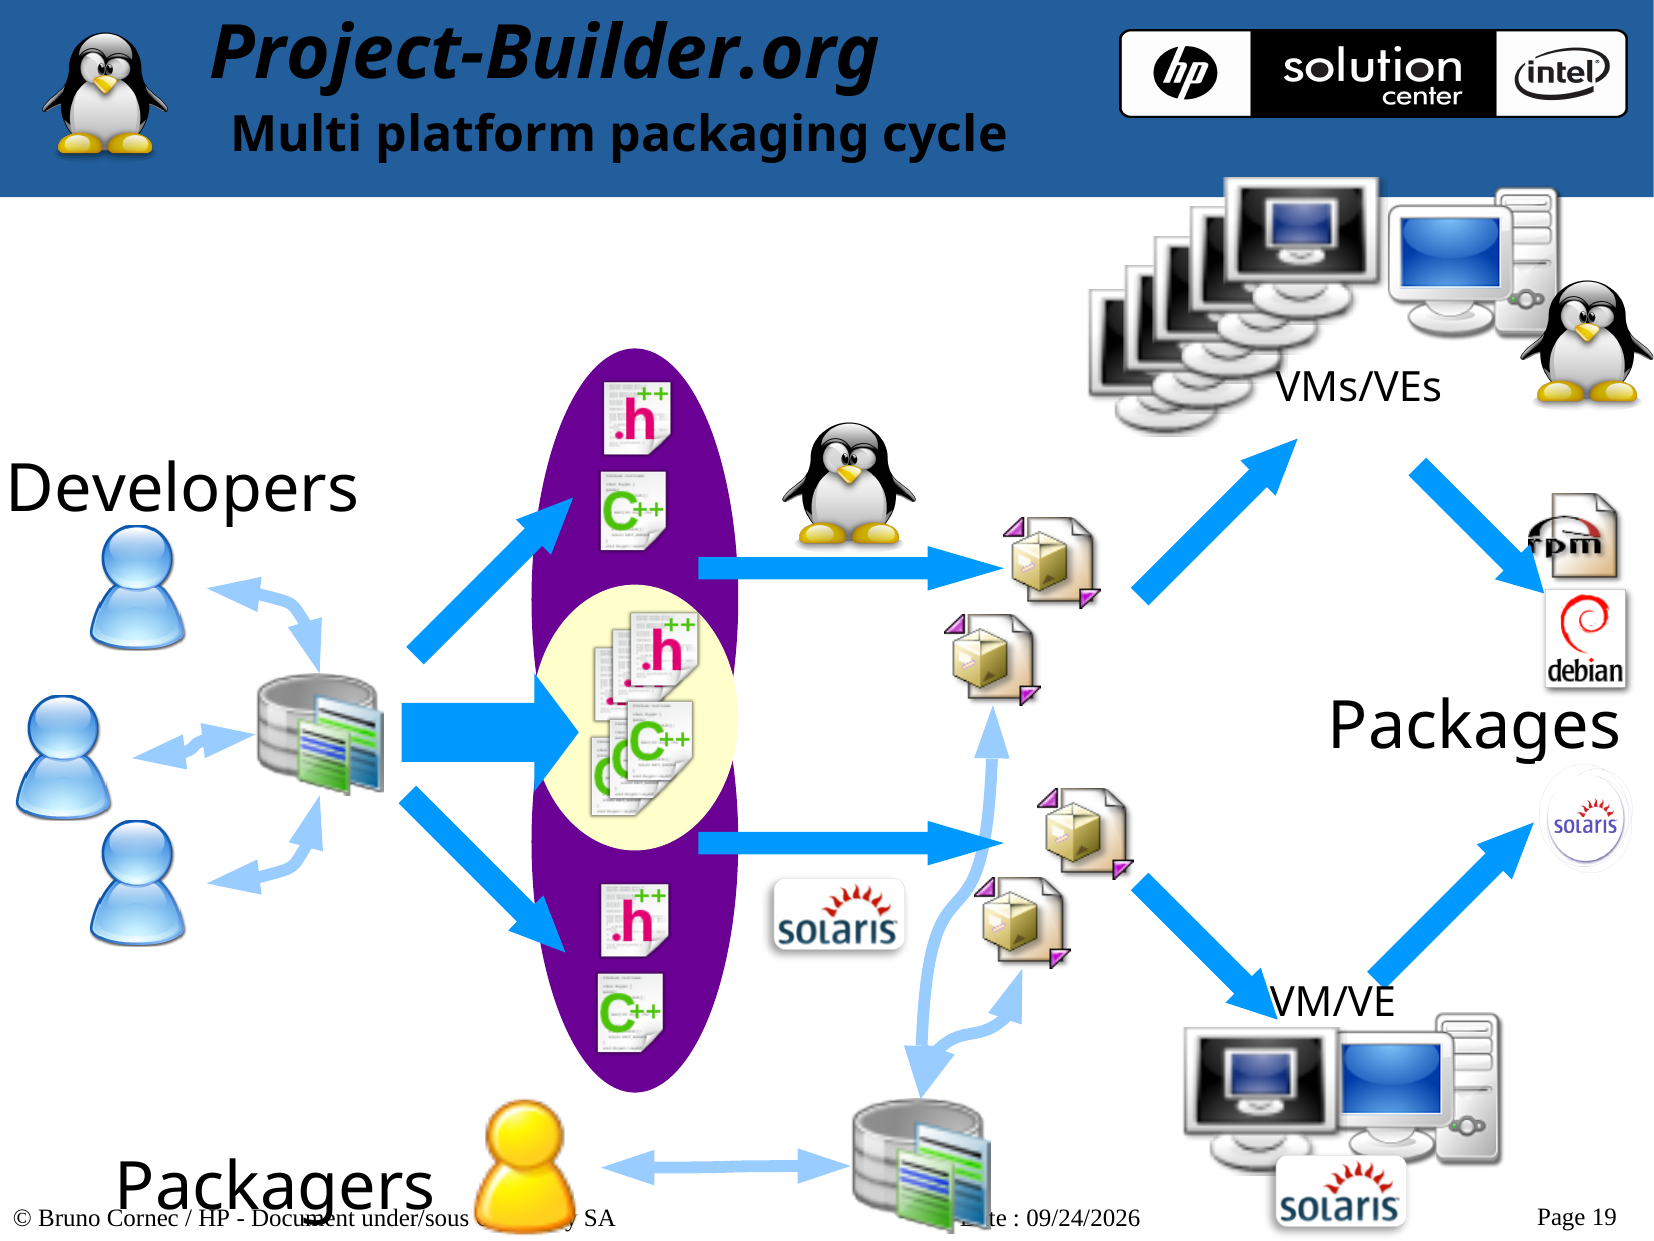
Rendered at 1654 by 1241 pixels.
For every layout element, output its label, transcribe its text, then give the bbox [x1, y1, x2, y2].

text_box VM/VE [1269, 971, 1597, 1058]
picture [590, 879, 680, 962]
picture [593, 377, 682, 460]
picture [944, 614, 1041, 706]
title Multi platform packaging cycle [230, 53, 1312, 215]
picture [1003, 517, 1101, 609]
picture [782, 419, 916, 557]
picture [1523, 493, 1650, 703]
text_box [1130, 443, 1296, 606]
text_box Packagers [114, 1138, 439, 1238]
picture [587, 968, 674, 1058]
picture [755, 868, 916, 969]
picture [255, 673, 384, 796]
text_box [398, 348, 1004, 1093]
text_box Developers [5, 439, 366, 526]
text_box Packages [1327, 676, 1654, 783]
text_box [1367, 822, 1534, 971]
picture [1181, 1027, 1506, 1241]
picture [850, 1098, 991, 1234]
picture [1119, 29, 1628, 118]
picture [581, 608, 709, 821]
text_box [1130, 872, 1269, 1017]
text_box VMs/VEs [1275, 357, 1603, 443]
picture [42, 29, 168, 167]
text_box [1408, 457, 1545, 594]
picture [74, 526, 207, 651]
picture [453, 1097, 602, 1239]
picture [1535, 761, 1635, 875]
picture [590, 466, 677, 556]
picture [1086, 171, 1654, 438]
picture [0, 695, 207, 947]
picture [974, 788, 1134, 969]
